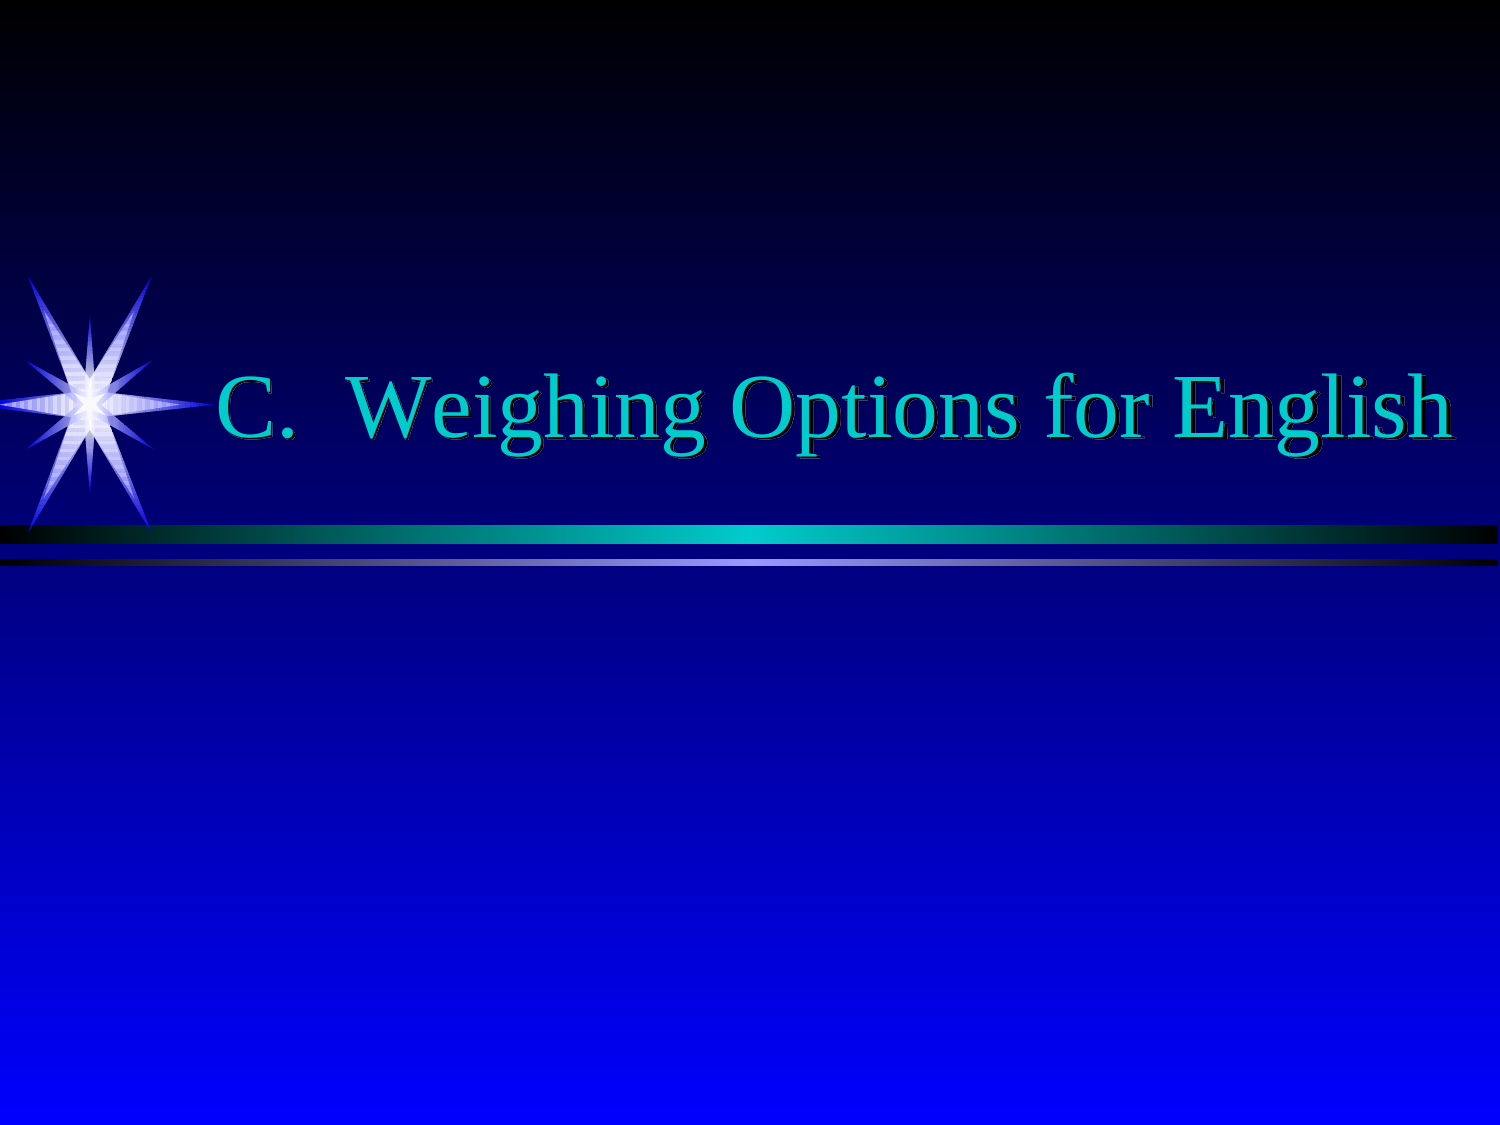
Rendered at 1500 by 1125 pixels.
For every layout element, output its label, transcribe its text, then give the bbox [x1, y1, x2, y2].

title C. Weighing Options for English [200, 312, 1476, 501]
